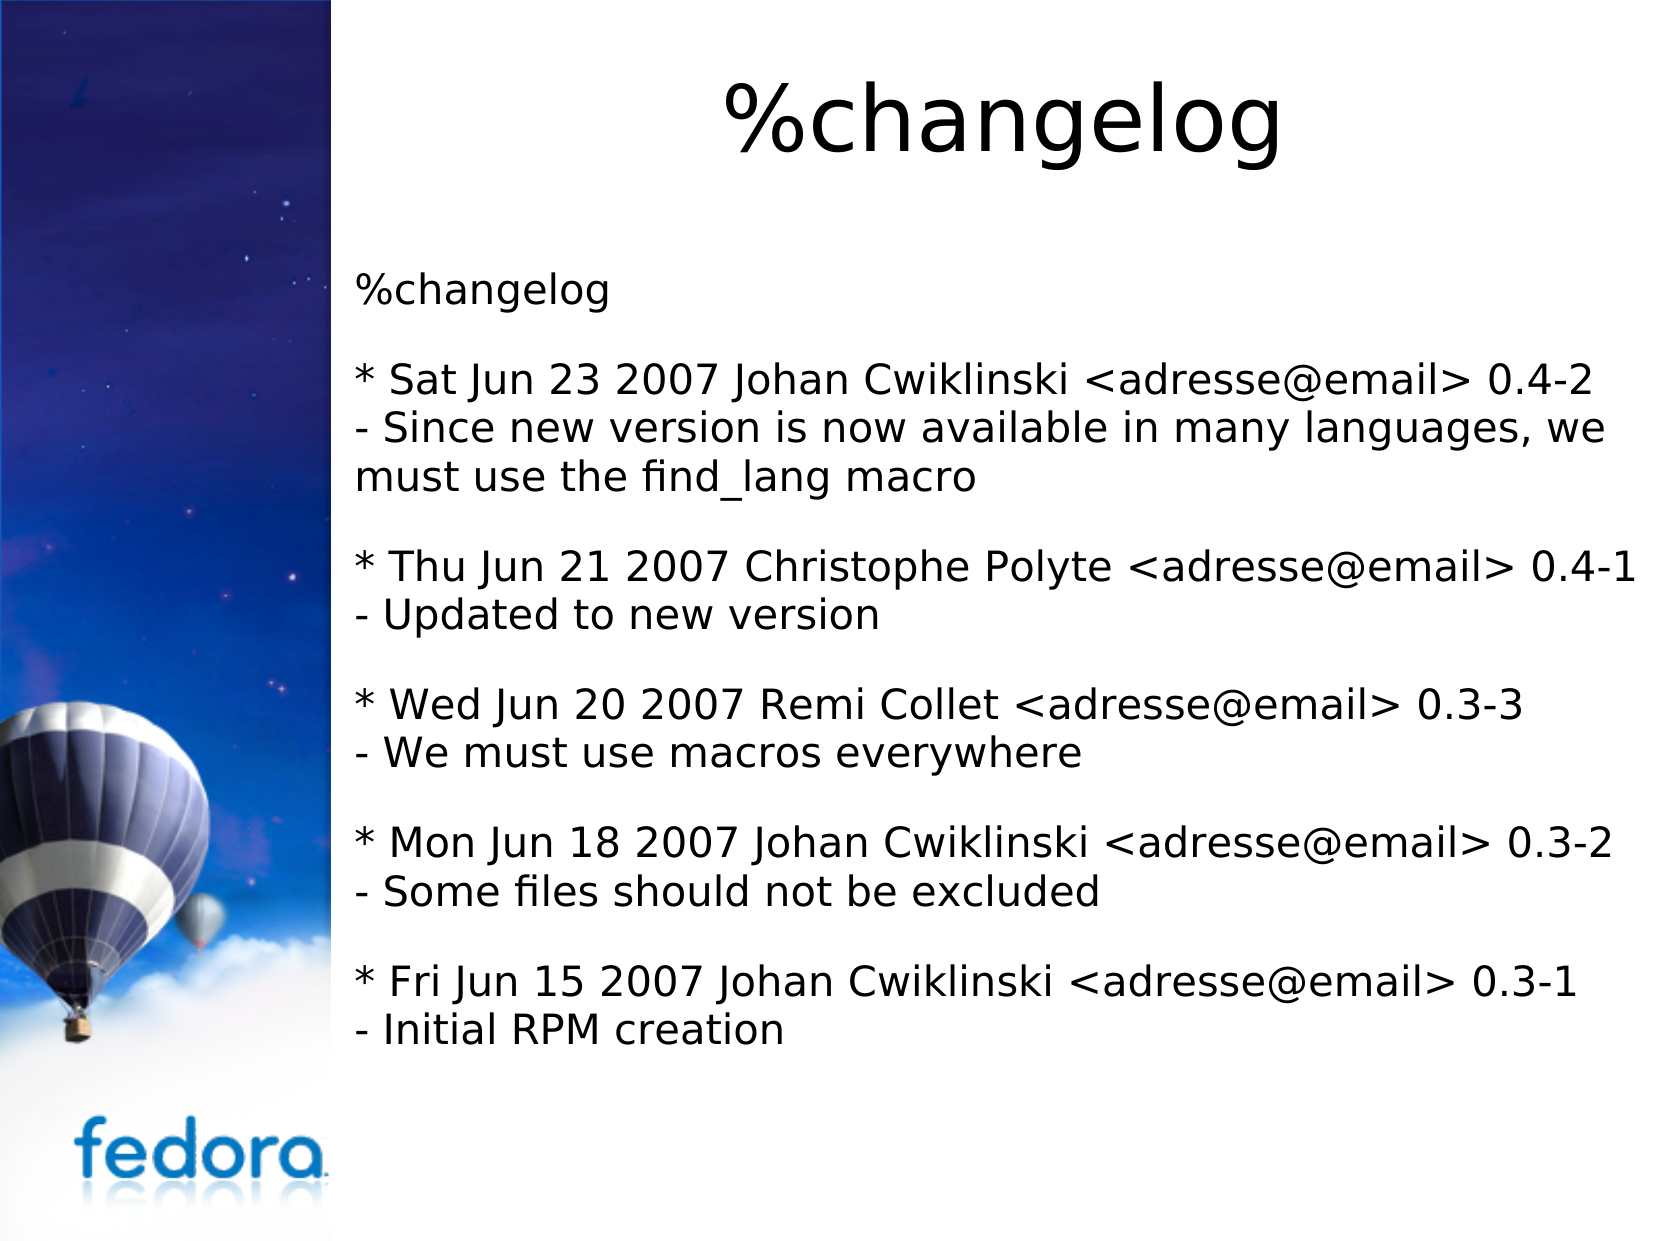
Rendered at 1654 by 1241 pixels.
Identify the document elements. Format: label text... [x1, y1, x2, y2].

list %changelog * Sat Jun 23 2007 Johan Cwiklinski <adresse@email> 0.4-2 - Since new version is now available in many languages, we must use the find_lang macro * Thu Jun 21 2007 Christophe Polyte <adresse@email> 0.4-1 - Updated to new version * Wed Jun 20 2007 Remi Collet <adresse@email> 0.3-3 - We must use macros everywhere * Mon Jun 18 2007 Johan Cwiklinski <adresse@email> 0.3-2 - Some files should not be excluded * Fri Jun 15 2007 Johan Cwiklinski <adresse@email> 0.3-1 - Initial RPM creation [354, 265, 1654, 1182]
picture [0, 0, 331, 1241]
title %changelog [354, 59, 1654, 180]
